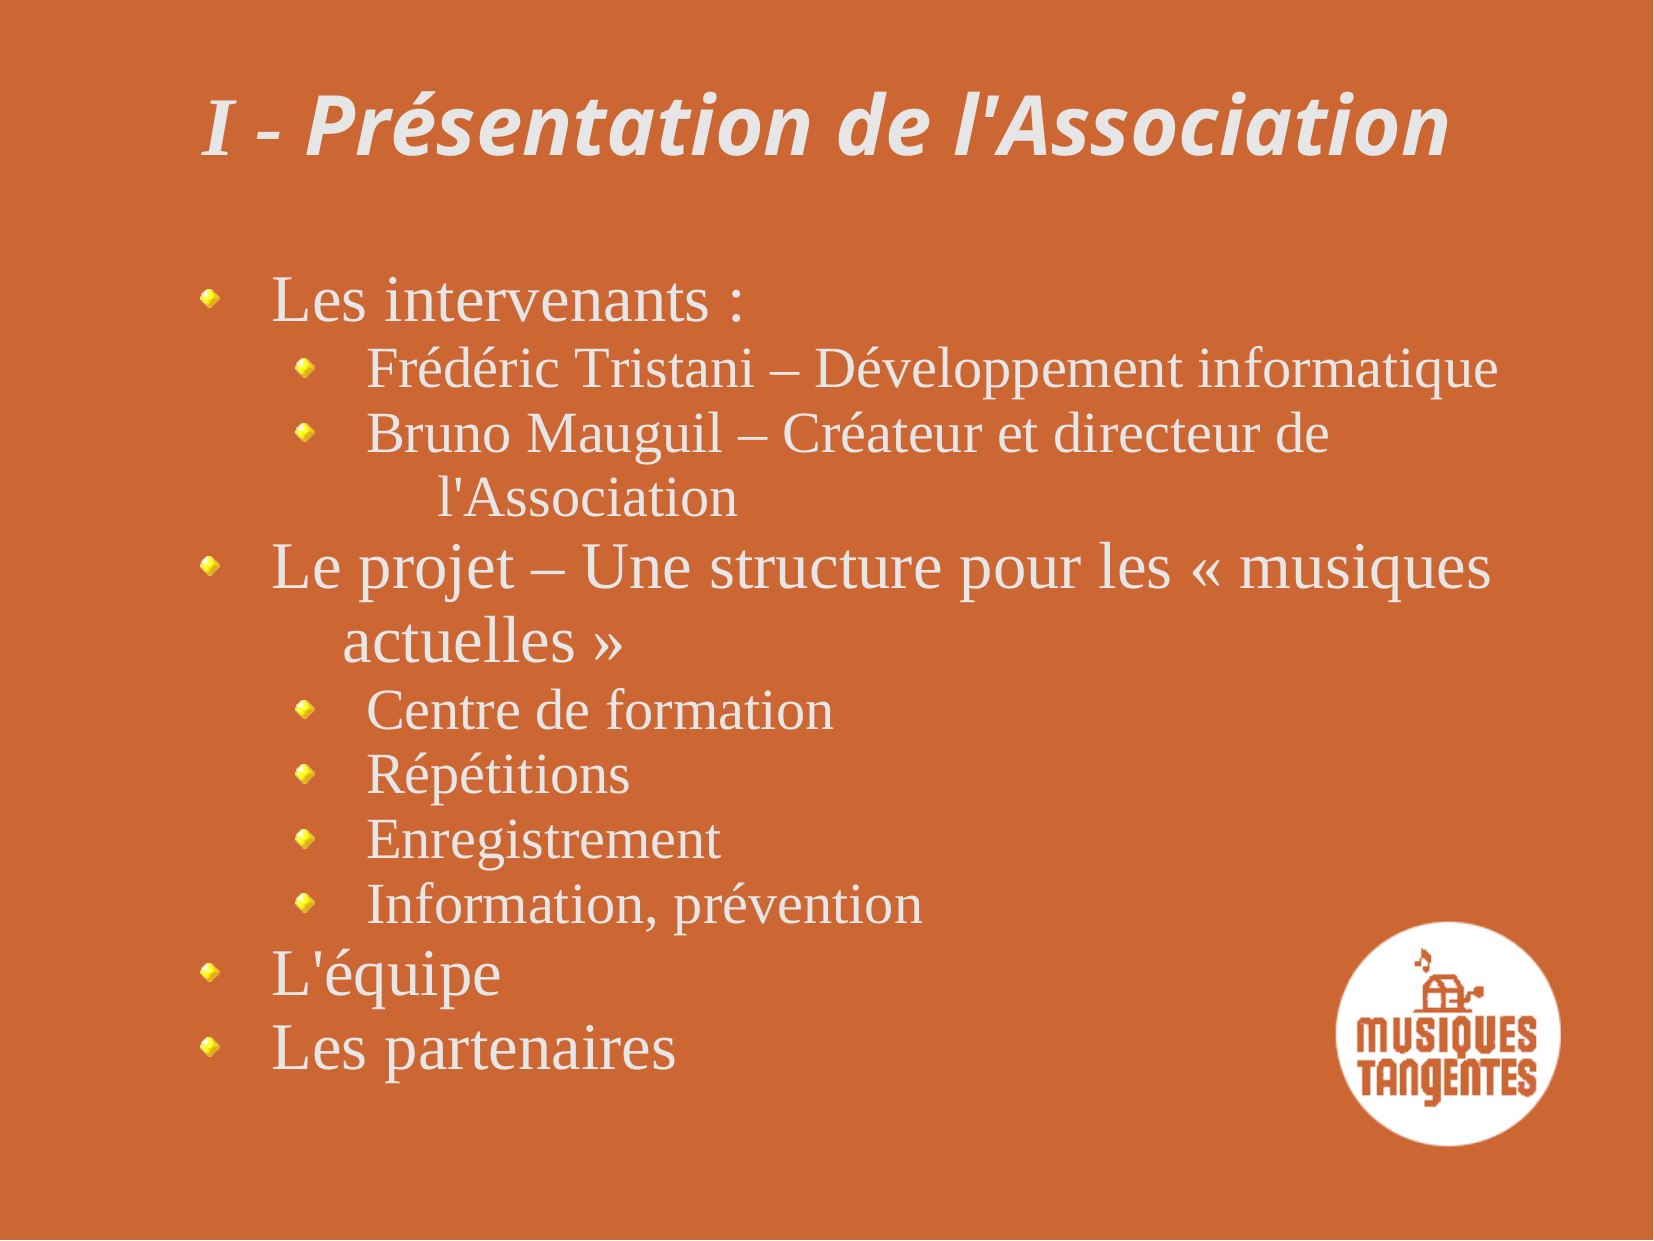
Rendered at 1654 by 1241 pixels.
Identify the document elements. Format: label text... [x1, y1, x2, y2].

list Les intervenants : Frédéric Tristani – Développement informatique Bruno Mauguil – Créateur et directeur de l'Association Le projet – Une structure pour les « musiques actuelles » Centre de formation Répétitions Enregistrement Information, prévention L'équipe Les partenaires [177, 261, 1568, 1160]
picture [1299, 885, 1595, 1182]
title I - Présentation de l'Association [121, 19, 1534, 227]
